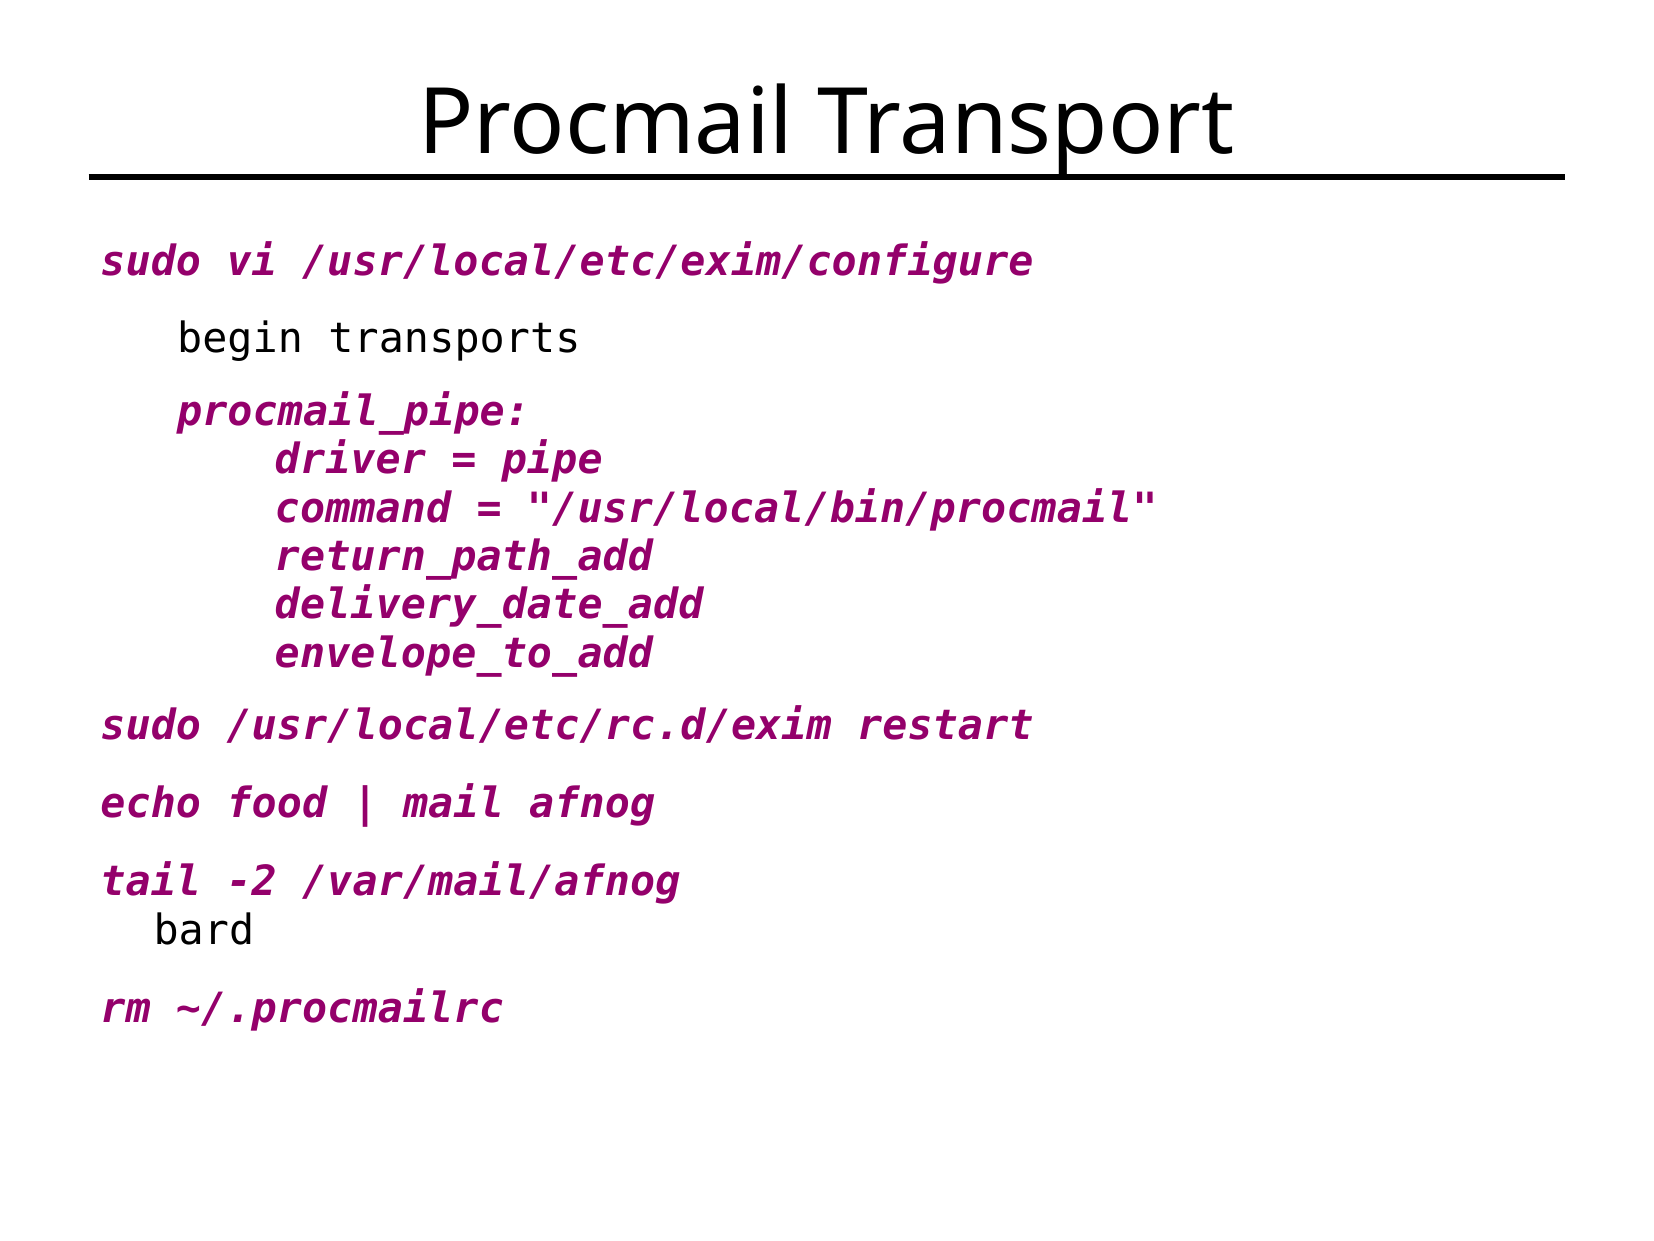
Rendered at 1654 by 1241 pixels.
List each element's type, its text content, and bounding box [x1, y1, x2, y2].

list sudo vi /usr/local/etc/exim/configure begin transports procmail_pipe: driver = pipe command = "/usr/local/bin/procmail" return_path_add delivery_date_add envelope_to_add sudo /usr/local/etc/rc.d/exim restart echo food | mail afnog tail -2 /var/mail/afnog bard rm ~/.procmailrc [82, 236, 1571, 1123]
title Procmail Transport [82, 29, 1571, 207]
